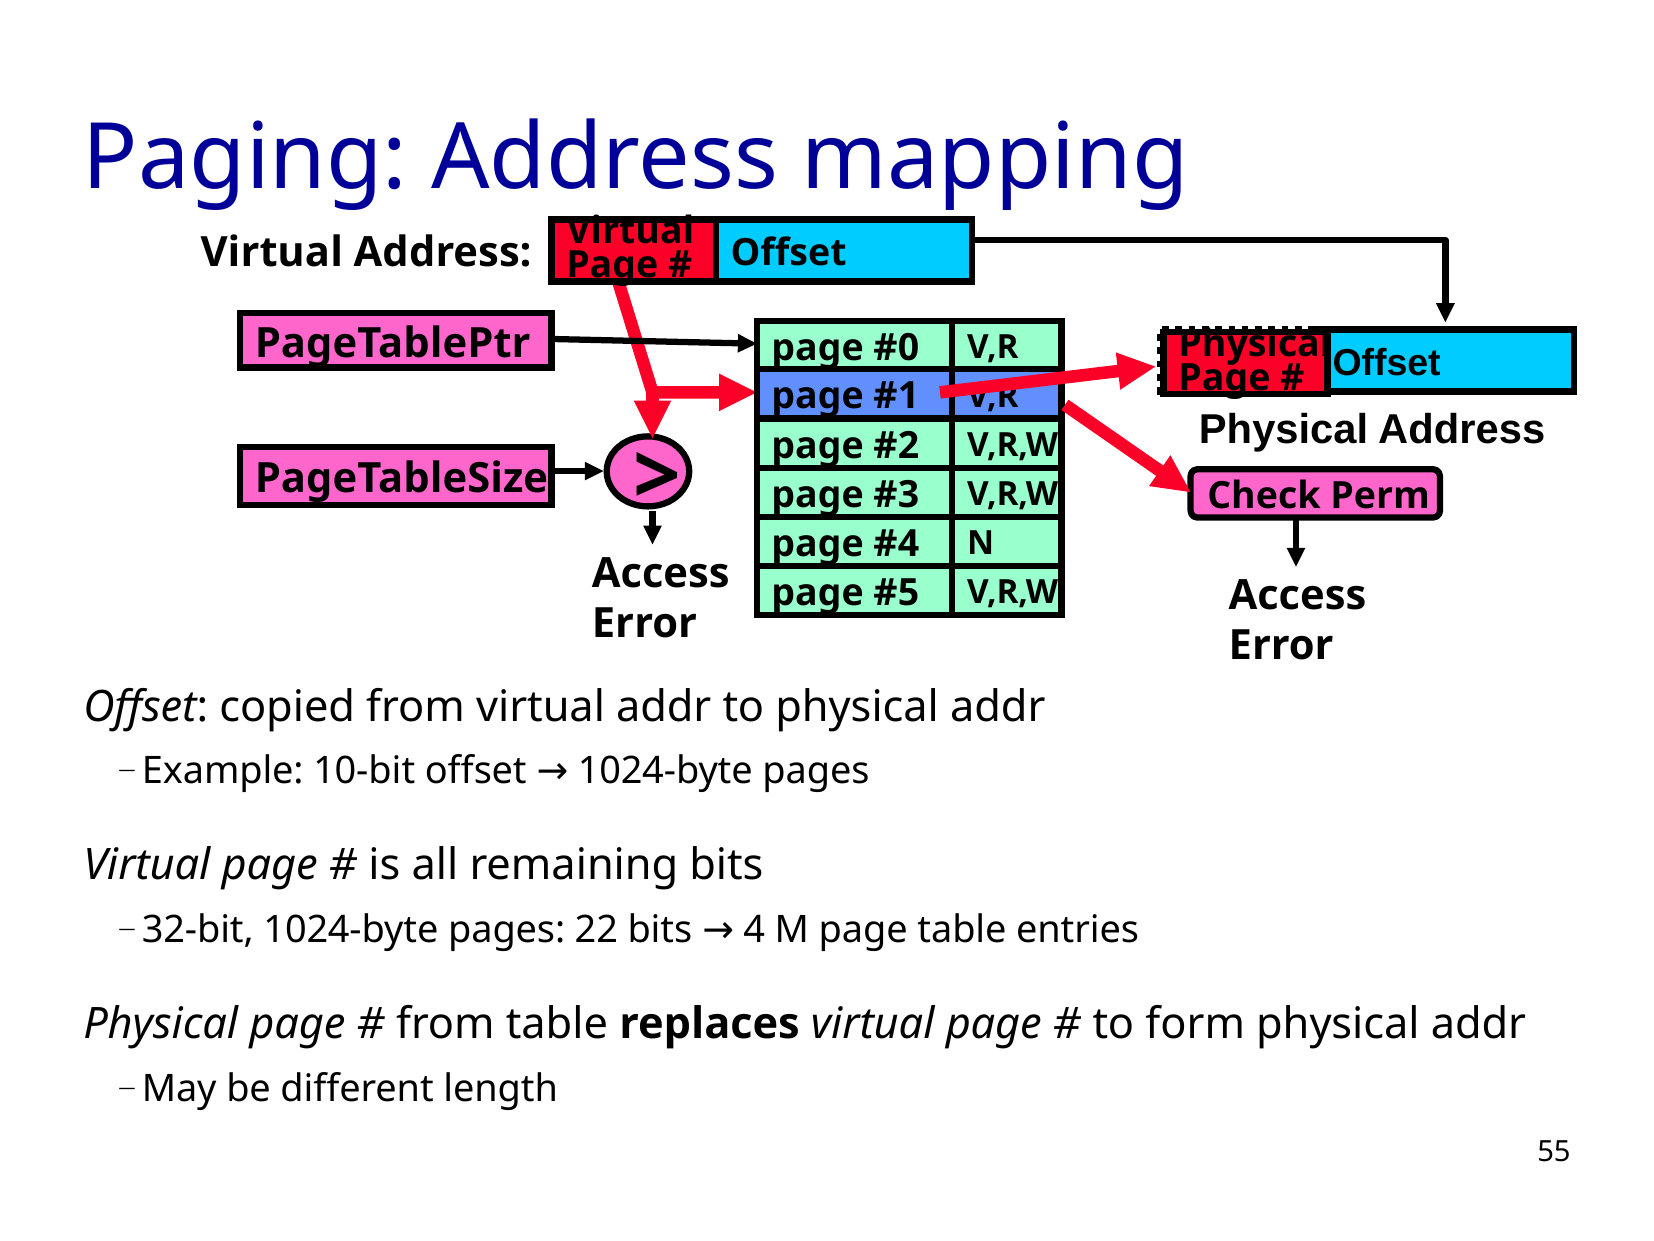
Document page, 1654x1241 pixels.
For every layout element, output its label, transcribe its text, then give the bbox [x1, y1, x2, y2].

text_box page #5 [756, 565, 952, 615]
text_box page #3 [756, 467, 952, 516]
title Paging: Address mapping [82, 49, 1571, 257]
text_box page #2 [756, 419, 952, 467]
text_box Access Error [577, 538, 745, 654]
text_box V,R,W [952, 565, 1062, 615]
text_box Check Perm [1190, 469, 1441, 518]
text_box V,R,W [952, 467, 1062, 516]
text_box Virtual Page # [551, 219, 716, 282]
text_box page #1 [756, 369, 952, 419]
text_box Offset [1328, 329, 1575, 392]
text_box V,R [952, 385, 1062, 419]
text_box PageTablePtr [240, 313, 552, 368]
list Offset: copied from virtual addr to physical addr Example: 10-bit offset → 1024-byte pages Virtual page # is all remaining bits 32-bit, 1024-byte pages: 22 bits → 4 M page table entries Physical page # from table replaces virtual page # to form physical addr May be different length [60, 675, 1571, 1141]
text_box Access Error [1213, 560, 1382, 675]
text_box N [952, 516, 1062, 565]
text_box PageTableSize [240, 447, 552, 506]
text_box V,R,W [952, 419, 1062, 467]
text_box Virtual Address: [185, 217, 547, 283]
text_box page #4 [756, 516, 952, 565]
text_box V,R [952, 369, 1062, 384]
text_box Physical Page # [1163, 332, 1328, 395]
text_box [1160, 329, 1181, 392]
text_box V,R [952, 320, 1062, 369]
text_box Physical Address [1184, 394, 1561, 459]
text_box page #0 [756, 320, 952, 369]
text_box Offset [716, 219, 973, 282]
text_box > [606, 436, 690, 507]
